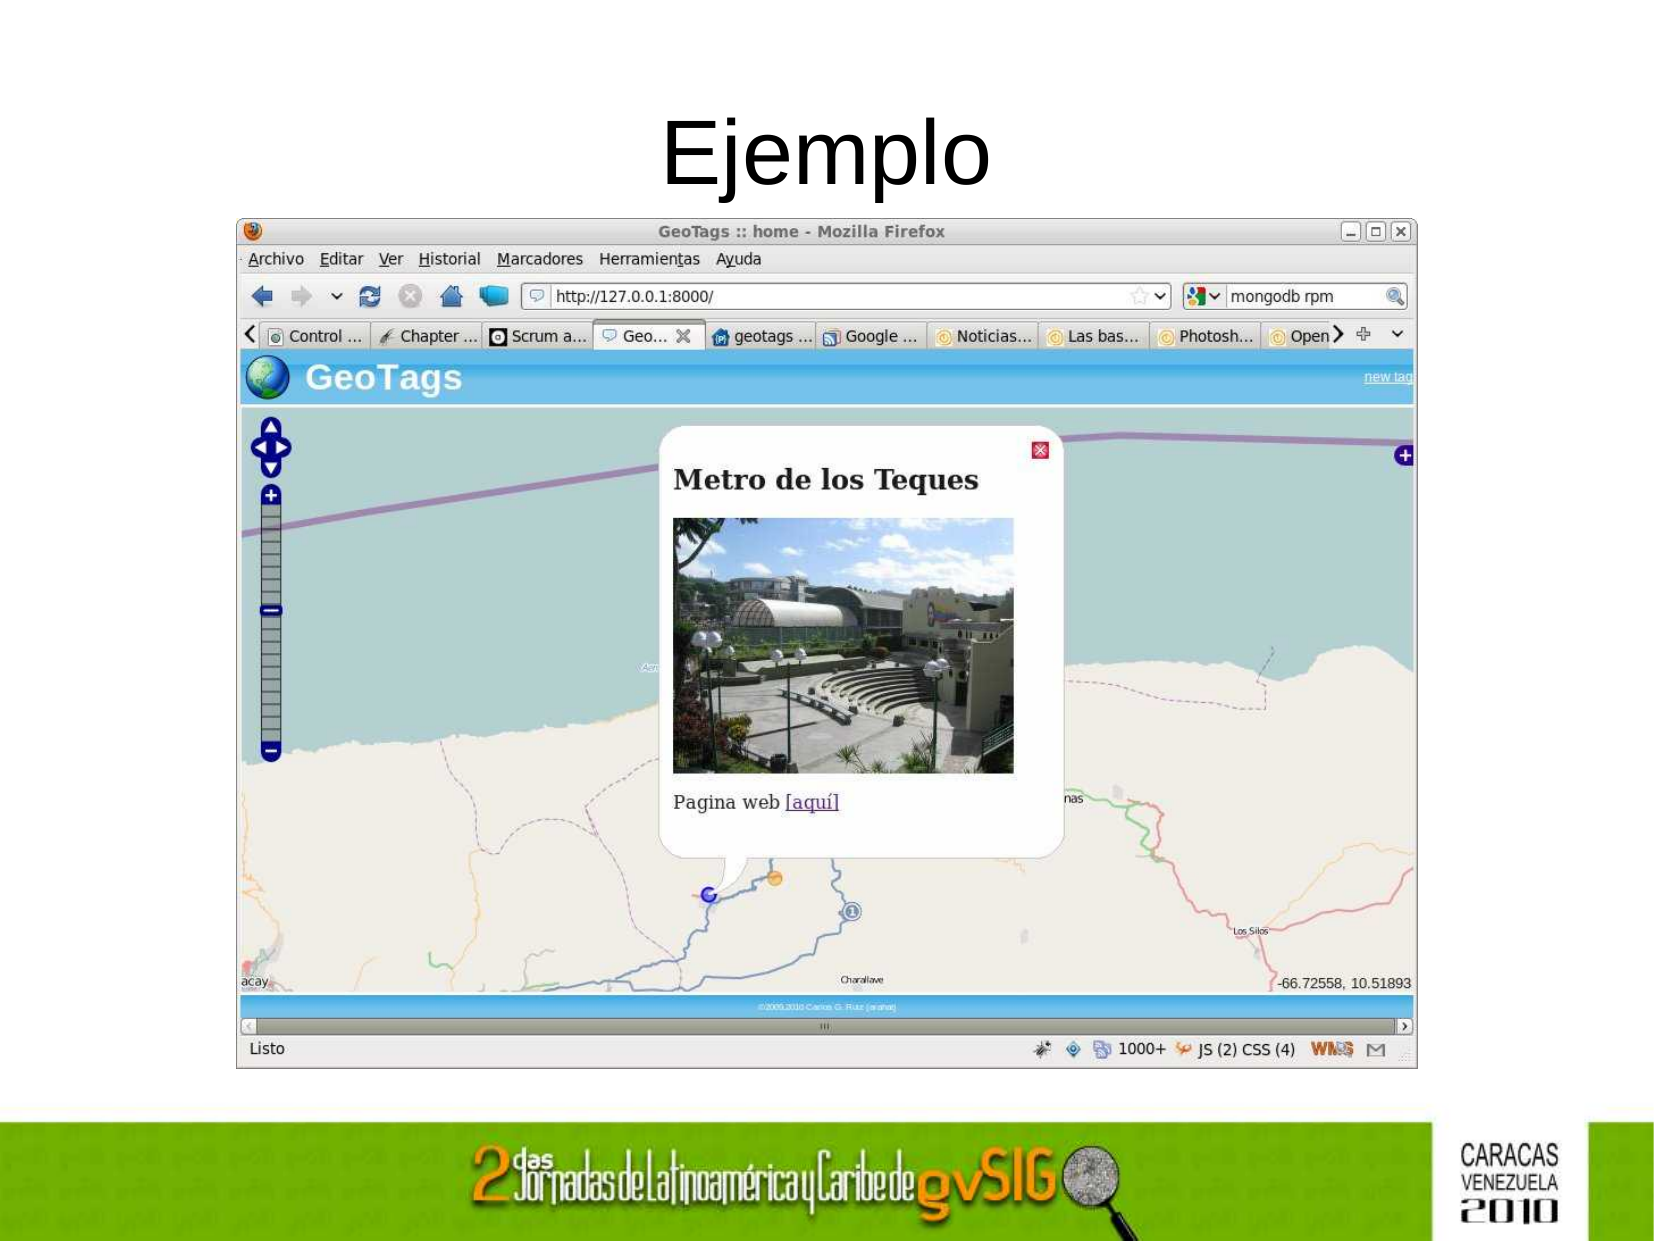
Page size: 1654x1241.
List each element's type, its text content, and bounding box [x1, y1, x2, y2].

title Ejemplo [82, 49, 1571, 257]
picture [0, 0, 1654, 1241]
